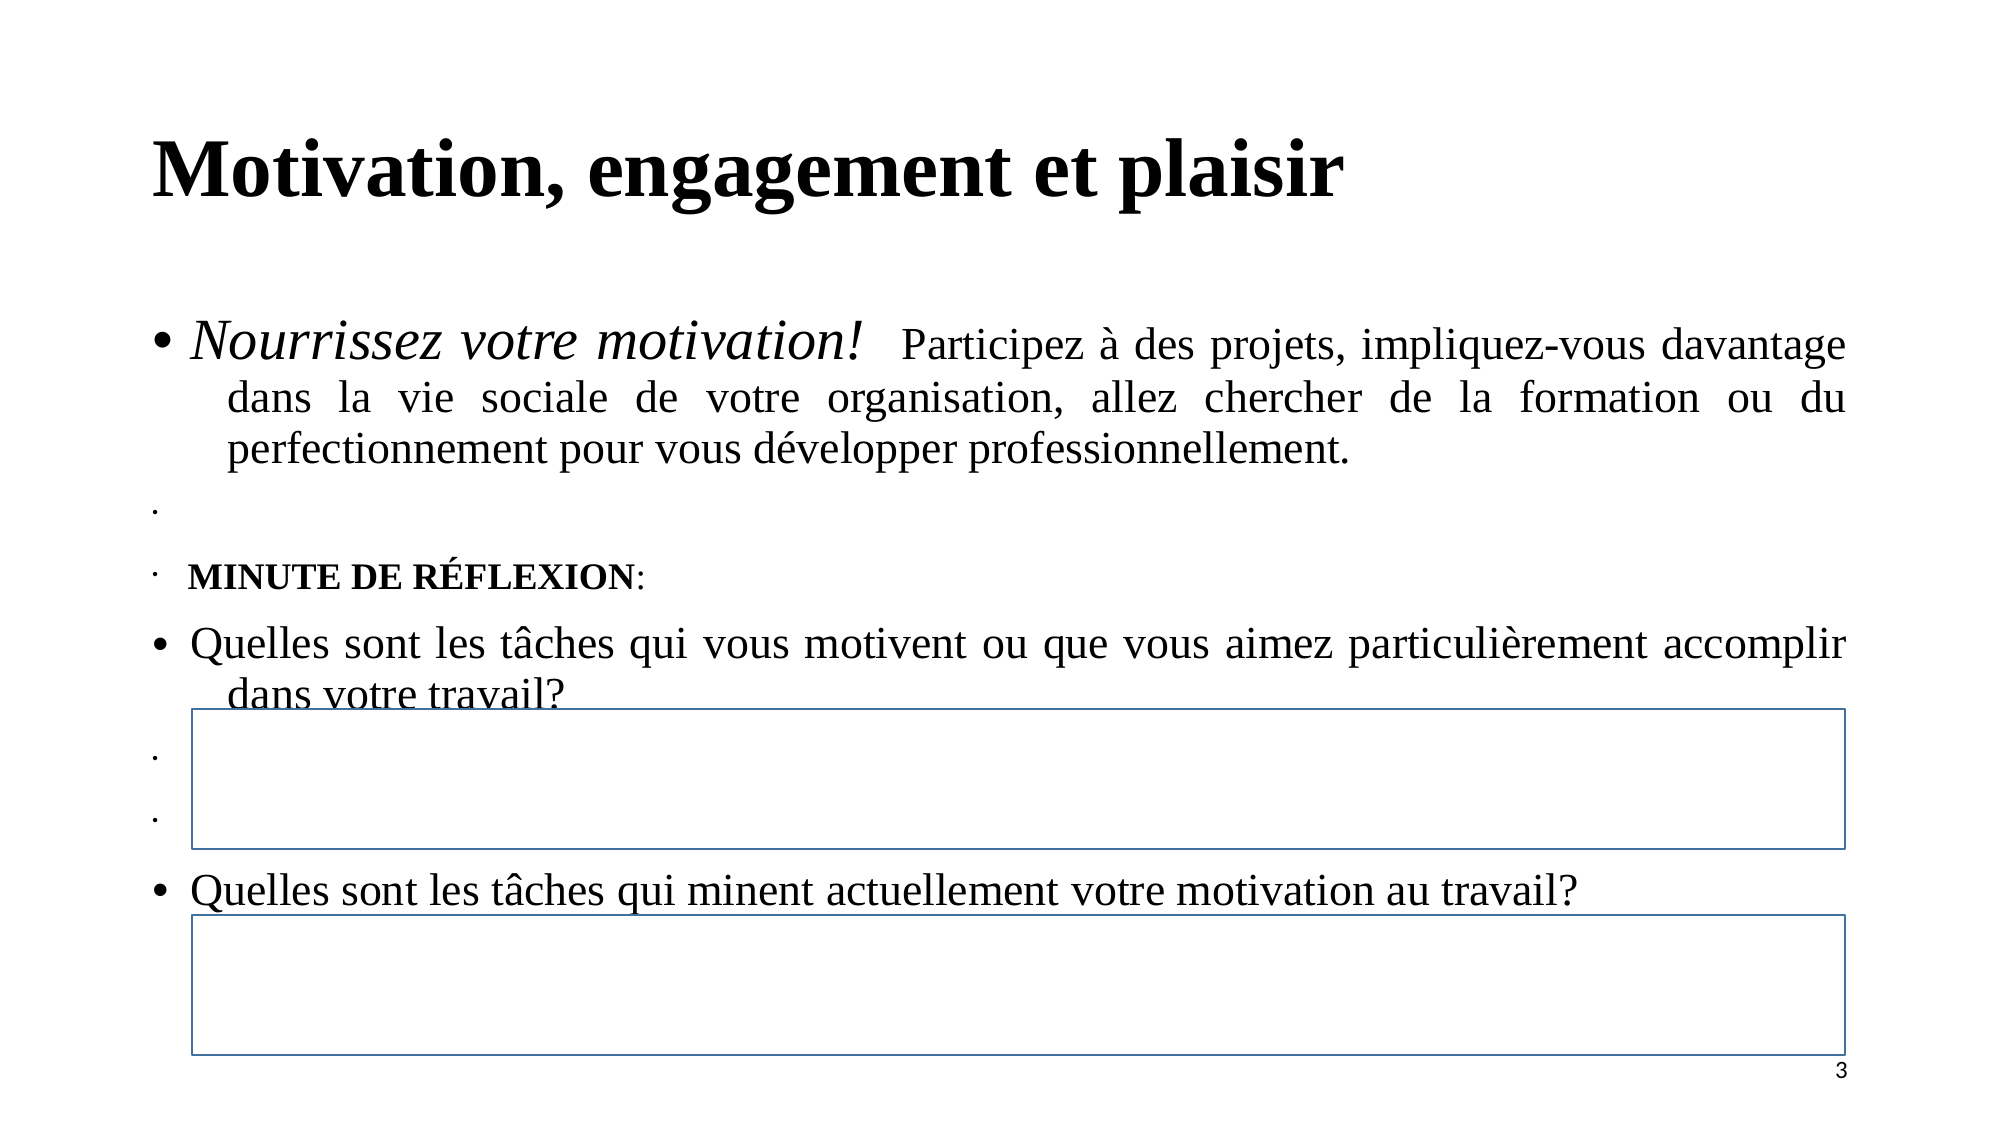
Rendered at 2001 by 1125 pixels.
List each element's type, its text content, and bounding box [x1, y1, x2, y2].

title Motivation, engagement et plaisir [137, 59, 1863, 277]
list Nourrissez votre motivation! Participez à des projets, impliquez-vous davantage dans la vie sociale de votre organisation, allez chercher de la formation ou du perfectionnement pour vous développer professionnellement. MINUTE DE RÉFLEXION: Quelles sont les tâches qui vous motivent ou que vous aimez particulièrement accomplir dans votre travail? Quelles sont les tâches qui minent actuellement votre motivation au travail? [137, 299, 1863, 1101]
